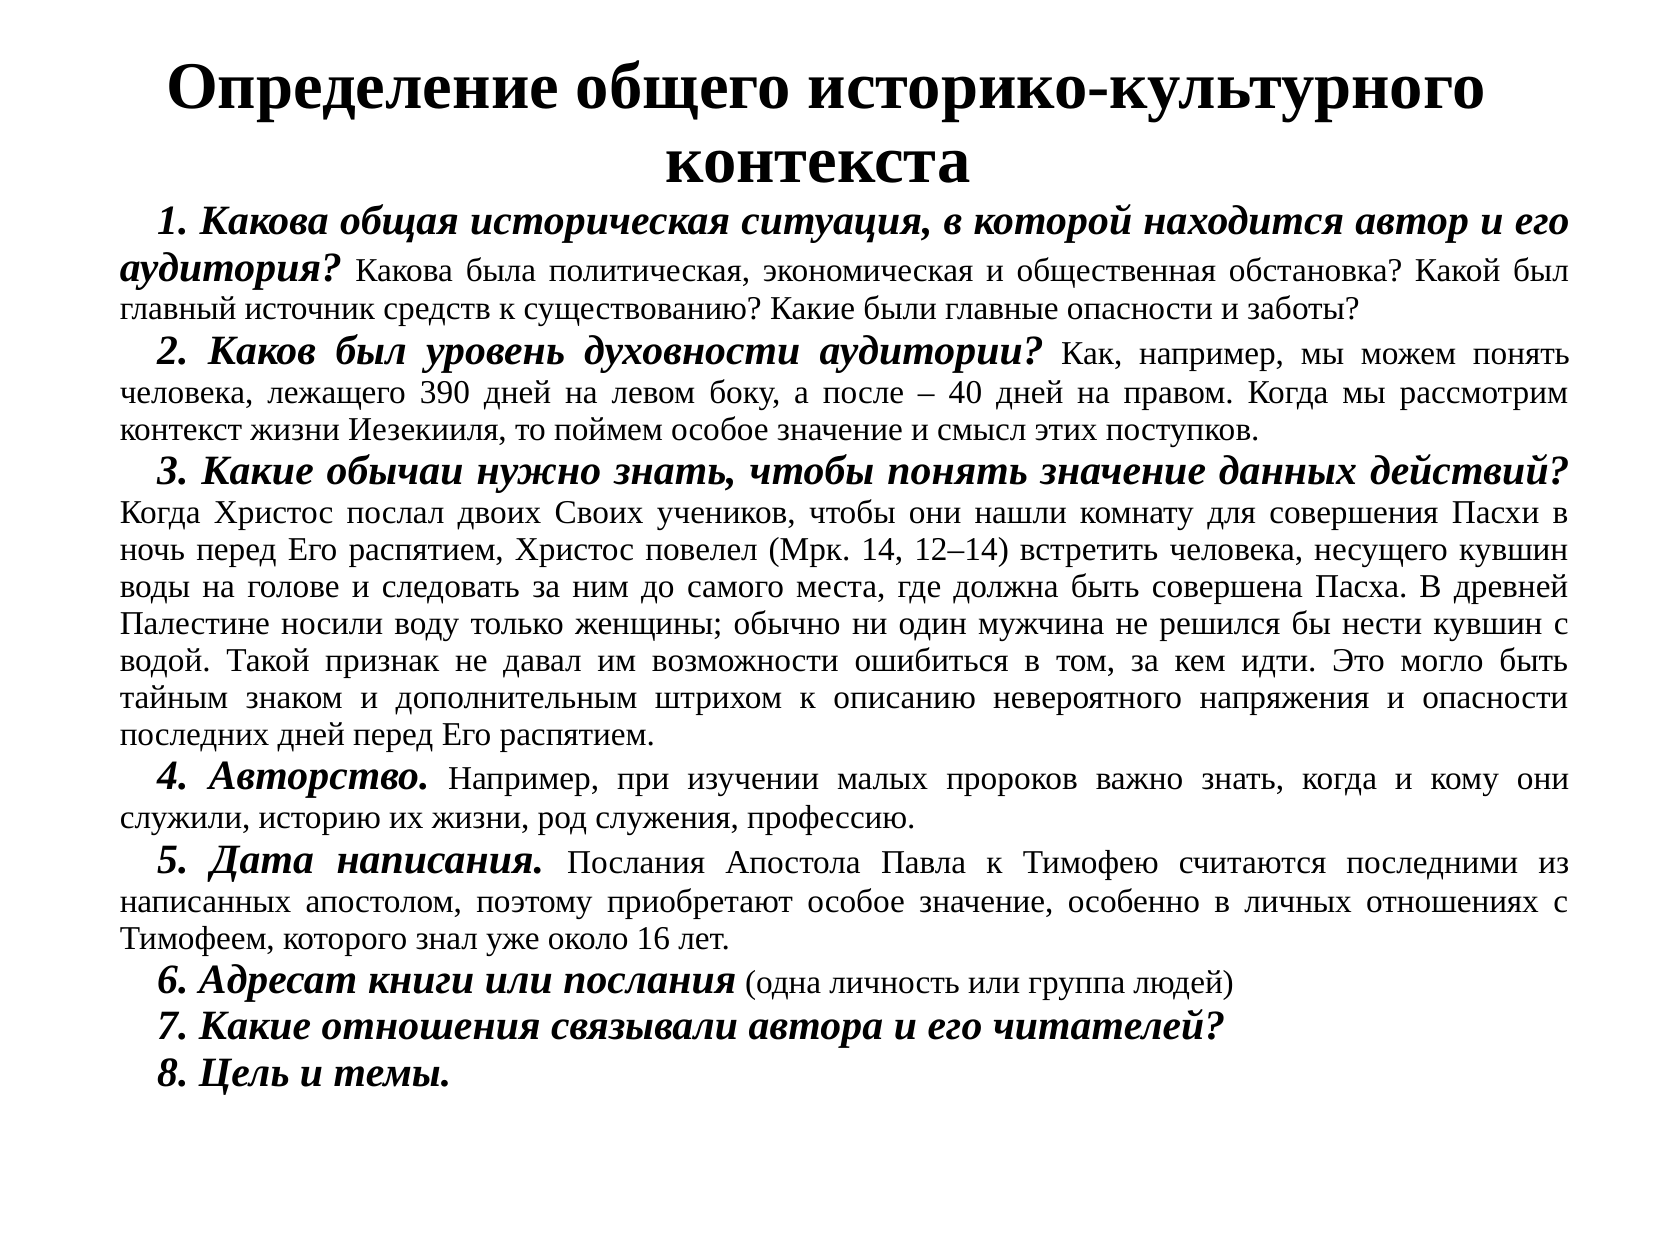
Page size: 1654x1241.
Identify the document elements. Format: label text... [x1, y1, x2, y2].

subtitle Определение общего историко-культурного контекста 1. Какова общая историческая ситуация, в которой находится автор и его аудитория? Какова была политическая, экономическая и общественная обстановка? Какой был главный источник средств к существованию? Какие были главные опасности и заботы? 2. Каков был уровень духовности аудитории? Как, например, мы можем понять человека, лежащего 390 дней на левом боку, а после – 40 дней на правом. Когда мы рассмотрим контекст жизни Иезекииля, то поймем особое значение и смысл этих поступков. 3. Какие обычаи нужно знать, чтобы понять значение данных действий? Когда Христос послал двоих Своих учеников, чтобы они нашли комнату для совершения Пасхи в ночь перед Его распятием, Христос повелел (Мрк. 14, 12–14) встретить человека, несущего кувшин воды на голове и следовать за ним до самого места, где должна быть совершена Пасха. В древней Палестине носили воду только женщины; обычно ни один мужчина не решился бы нести кувшин с водой. Такой признак не давал им возможности ошибиться в том, за кем идти. Это могло быть тайным знаком и дополнительным штрихом к описанию невероятного напряжения и опасности последних дней перед Его распятием. 4. Авторство. Например, при изучении малых пророков важно знать, когда и кому они служили, историю их жизни, род служения, профессию. 5. Дата написания. Послания Апостола Павла к Тимофею считаются последними из написанных апостолом, поэтому приобретают особое значение, особенно в личных отношениях с Тимофеем, которого знал уже около 16 лет. 6. Адресат книги или послания (одна личность или группа людей) 7. Какие отношения связывали автора и его читателей? 8. Цель и темы. [82, 49, 1571, 1147]
